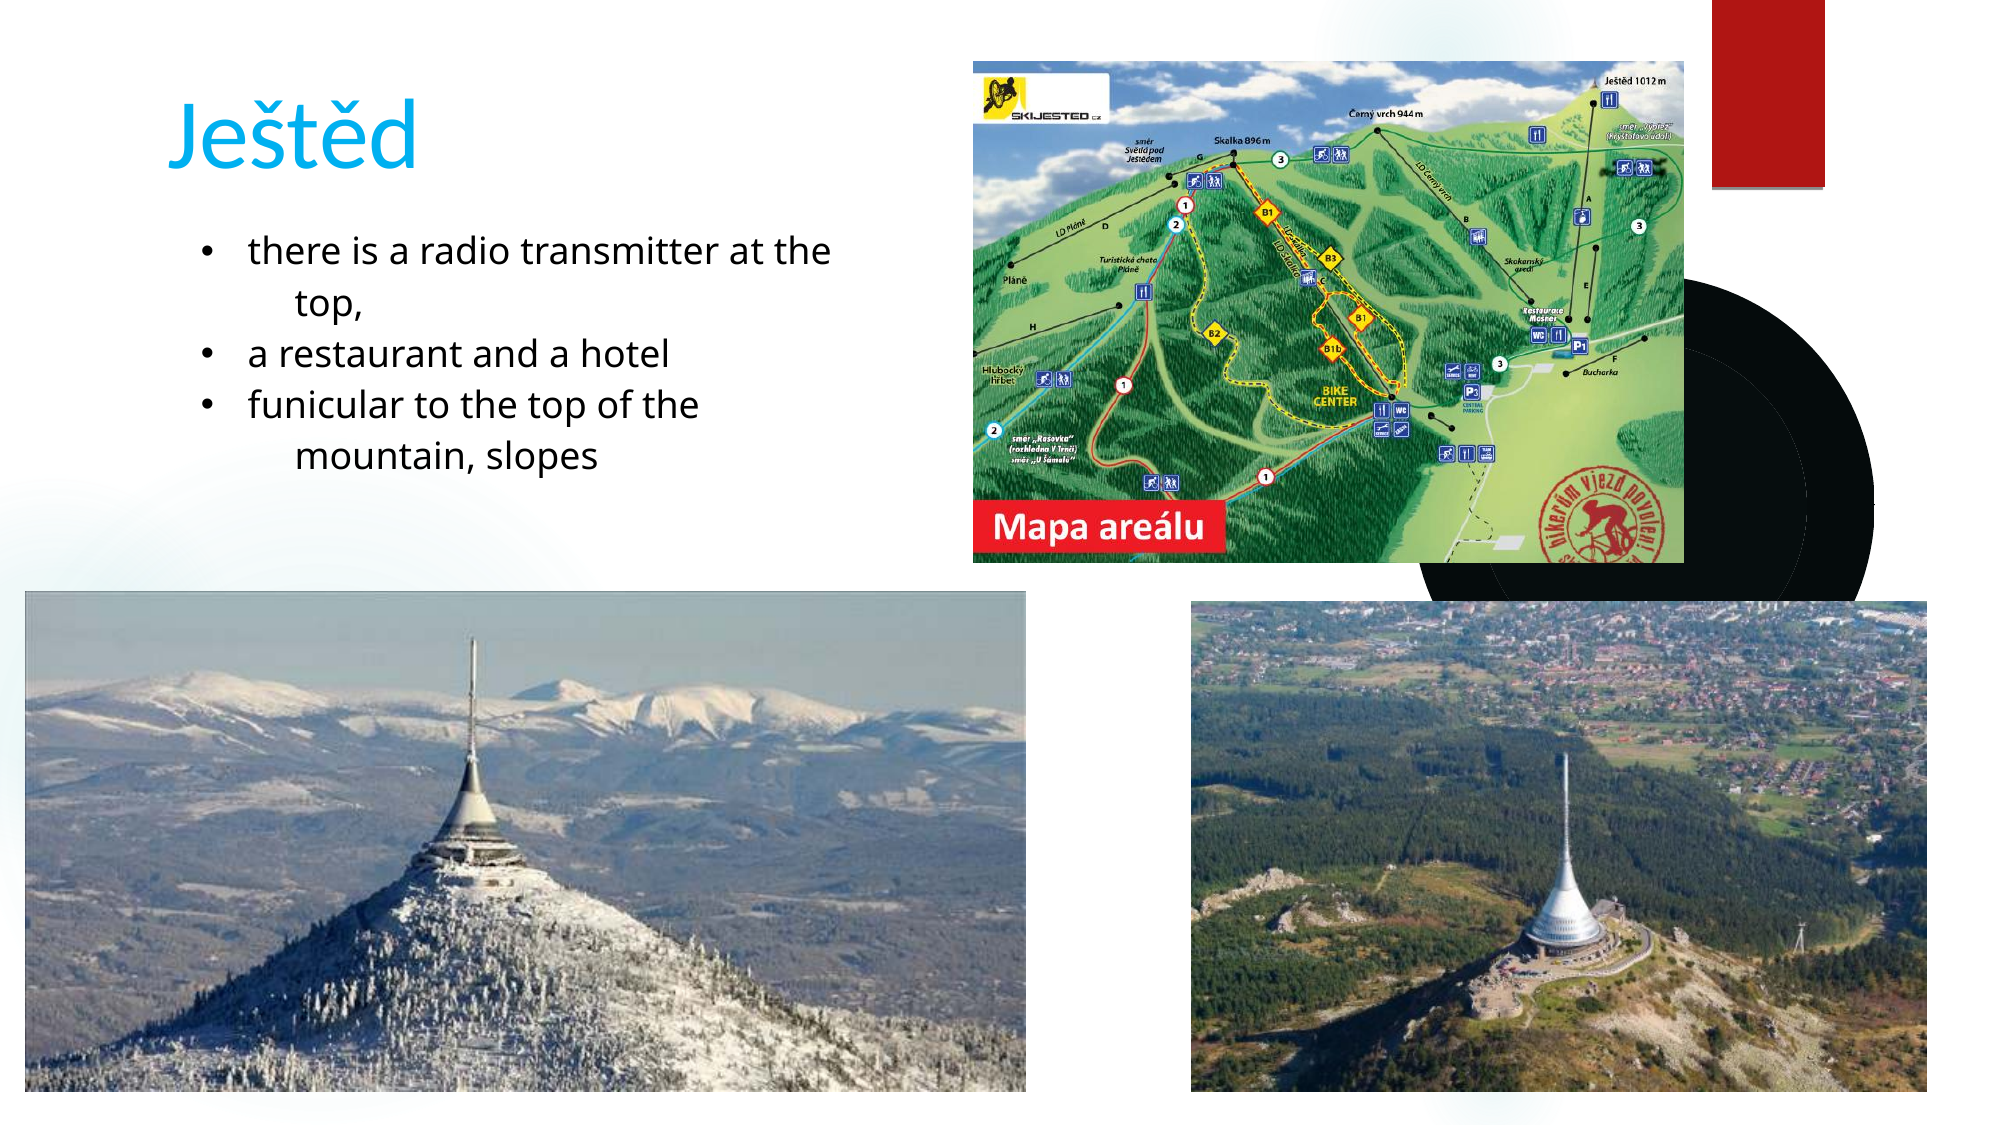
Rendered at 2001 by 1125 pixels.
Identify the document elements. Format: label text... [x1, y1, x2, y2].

text_box Ještěd [152, 61, 772, 198]
picture [1191, 601, 1927, 1092]
text_box there is a radio transmitter at the top, a restaurant and a hotel funicular to the top of the mountain, slopes [185, 217, 886, 465]
picture [25, 591, 1026, 1092]
title Ještěd (1012 m) [189, 469, 1638, 784]
picture [973, 61, 1684, 563]
